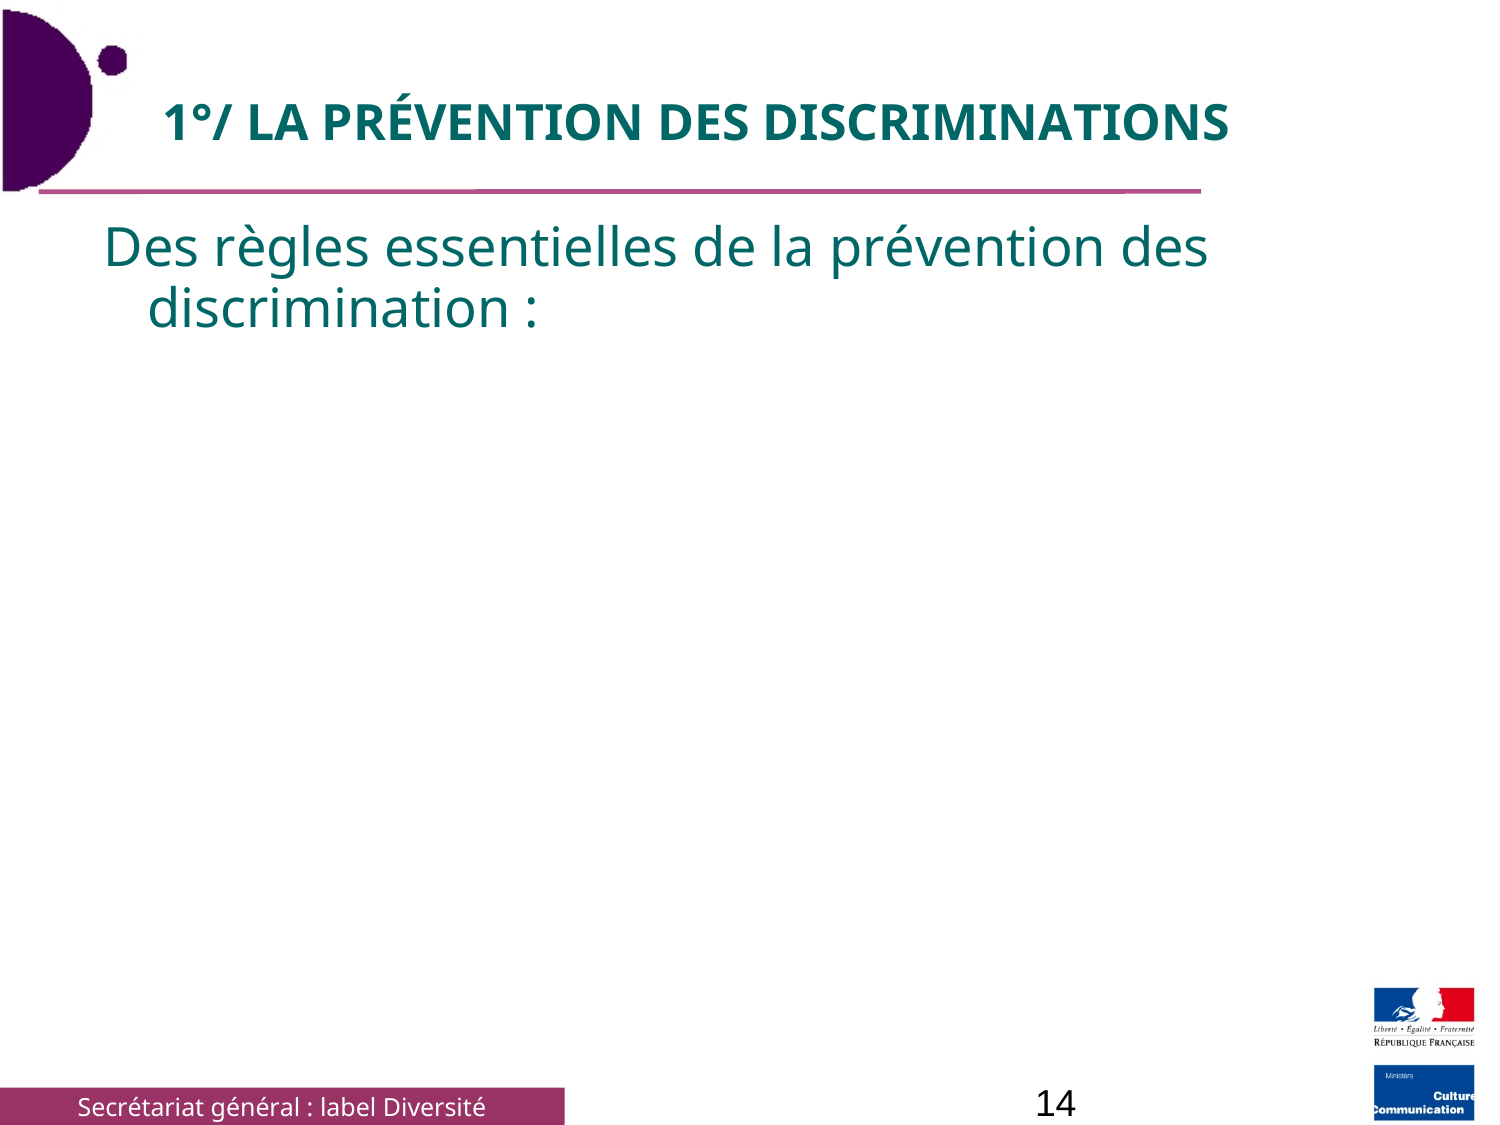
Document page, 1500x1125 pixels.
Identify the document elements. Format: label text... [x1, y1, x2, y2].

text_box Des règles essentielles de la prévention des discrimination : [88, 206, 1477, 384]
text_box <numéro> [1020, 1071, 1370, 1125]
text_box 1°/ LA PRÉVENTION DES DISCRIMINATIONS [147, 81, 1418, 160]
picture [0, 0, 149, 204]
picture [1370, 979, 1477, 1125]
